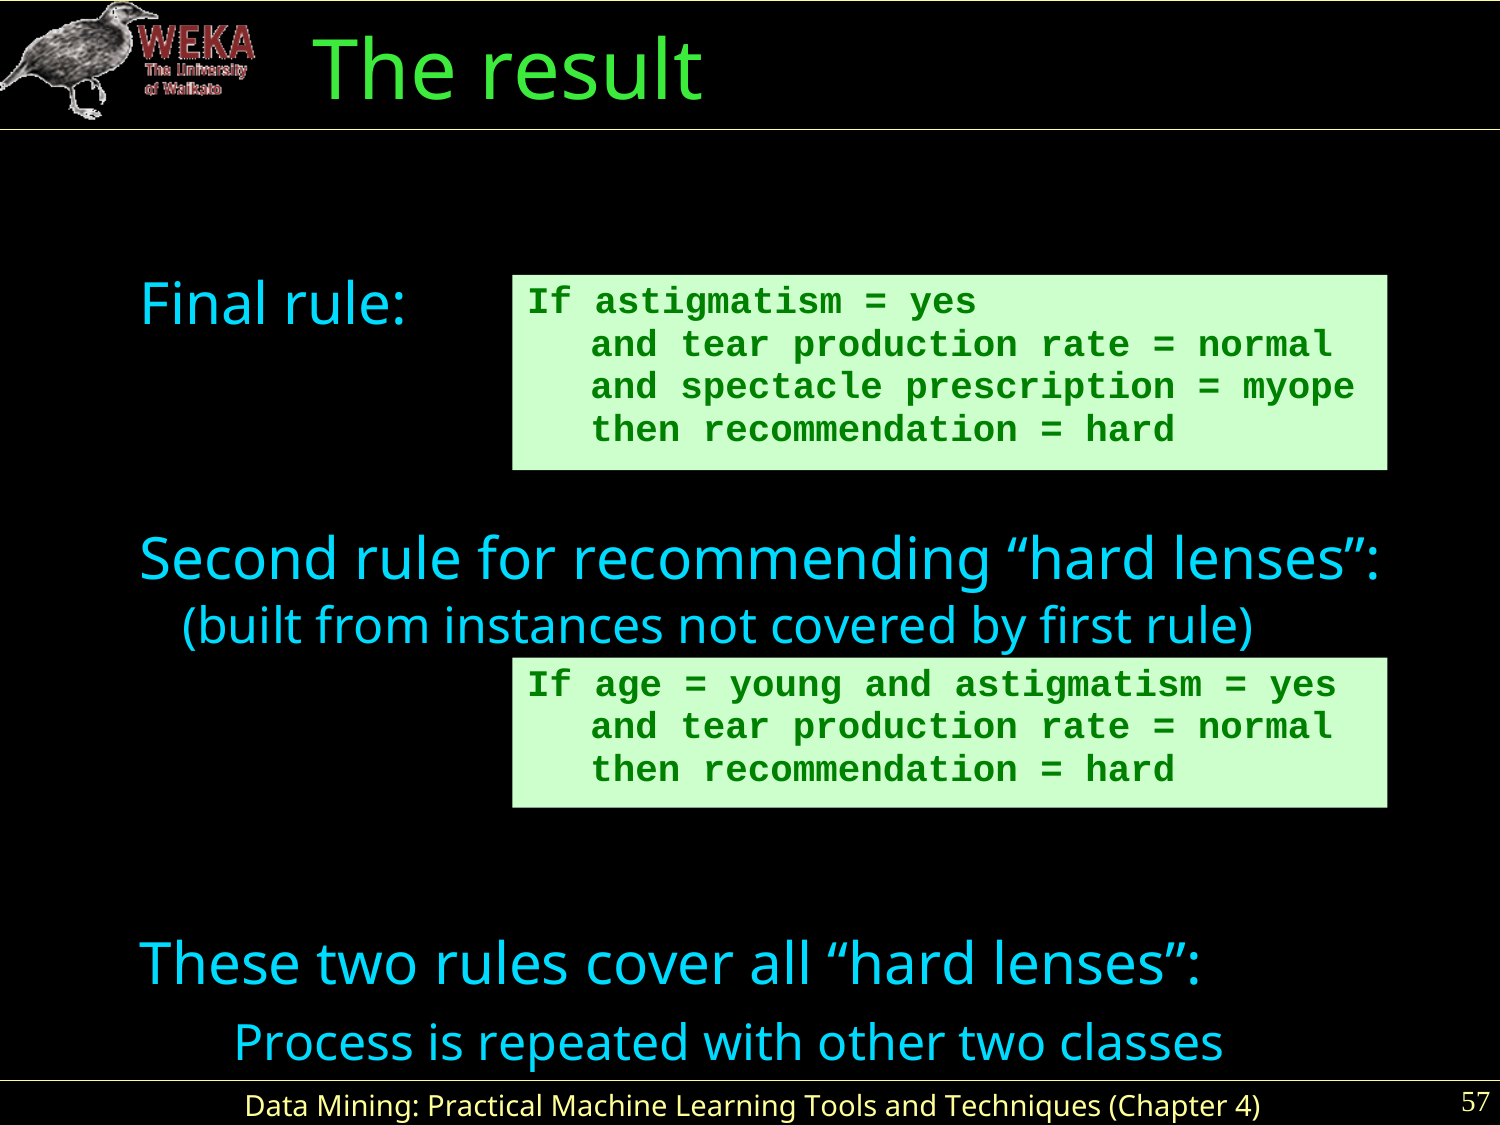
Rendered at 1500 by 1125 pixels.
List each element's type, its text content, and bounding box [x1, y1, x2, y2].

title The result [297, 0, 1500, 148]
text_box Final rule: Second rule for recommending “hard lenses”: (built from instances not covered by first rule) These two rules cover all “hard lenses”: Process is repeated with other two classes [124, 260, 1425, 977]
picture [0, 1, 266, 129]
text_box If age = young and astigmatism = yes and tear production rate = normal then recommendation = hard [512, 657, 1388, 808]
text_box If astigmatism = yes and tear production rate = normal and spectacle prescription = myope then recommendation = hard [512, 274, 1388, 471]
